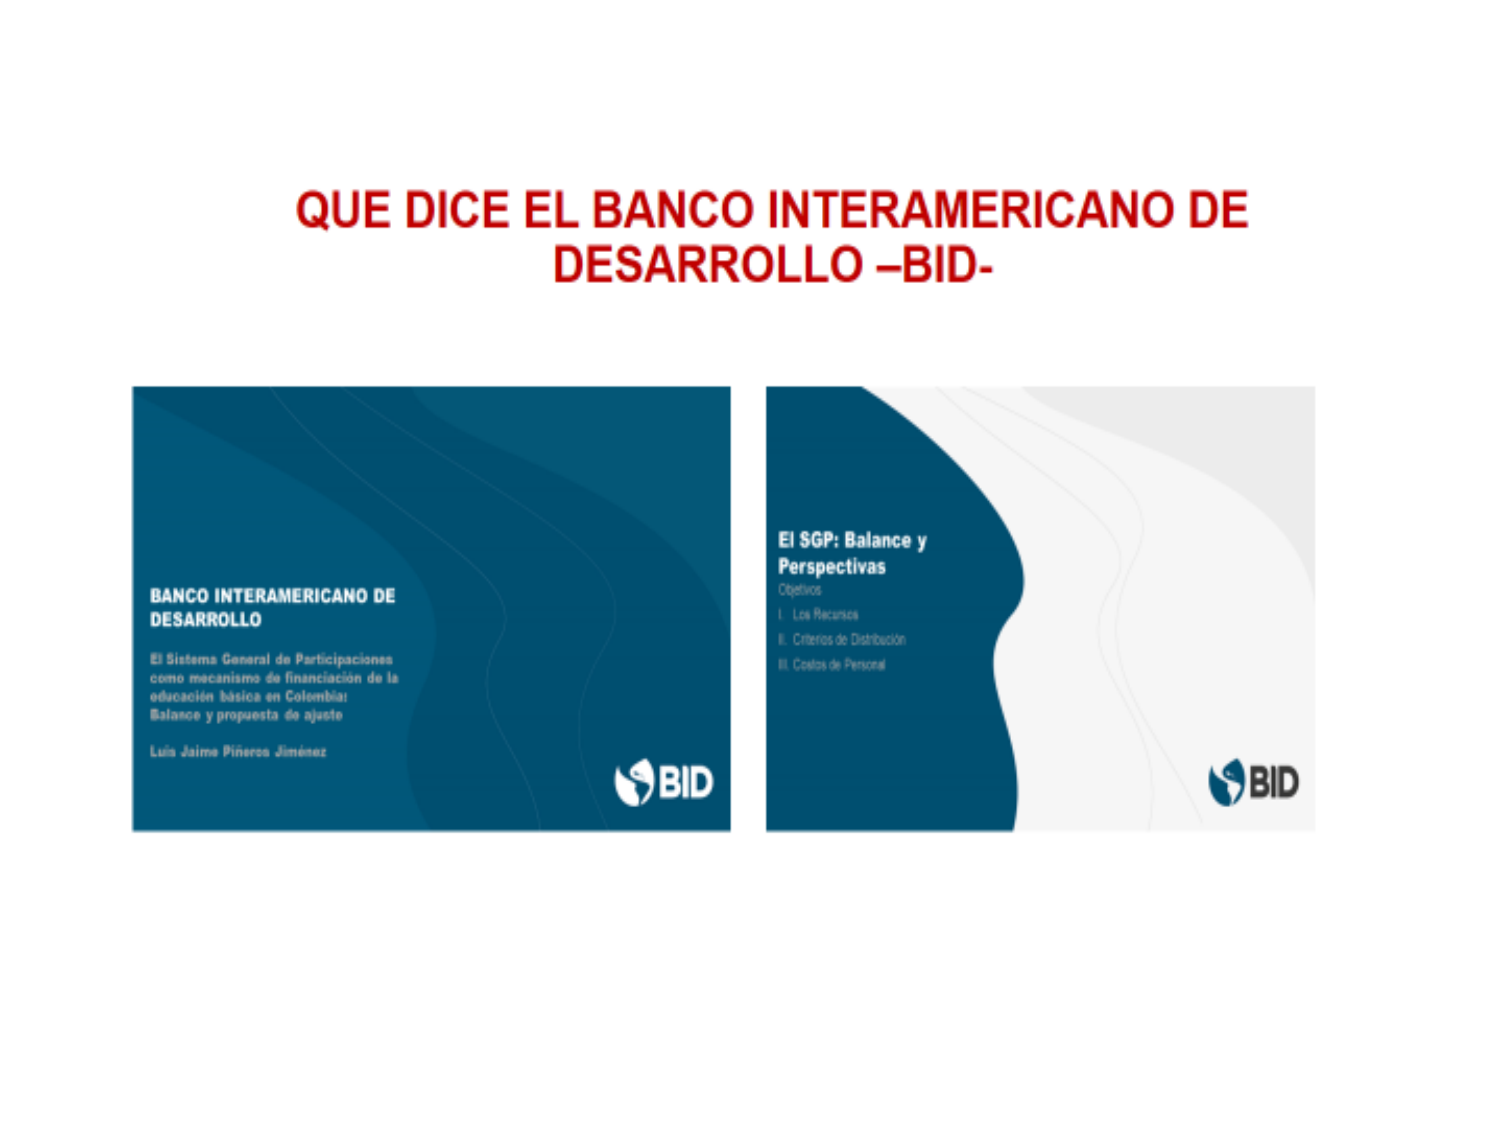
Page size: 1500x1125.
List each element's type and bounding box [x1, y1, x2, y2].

picture [105, 112, 1441, 966]
